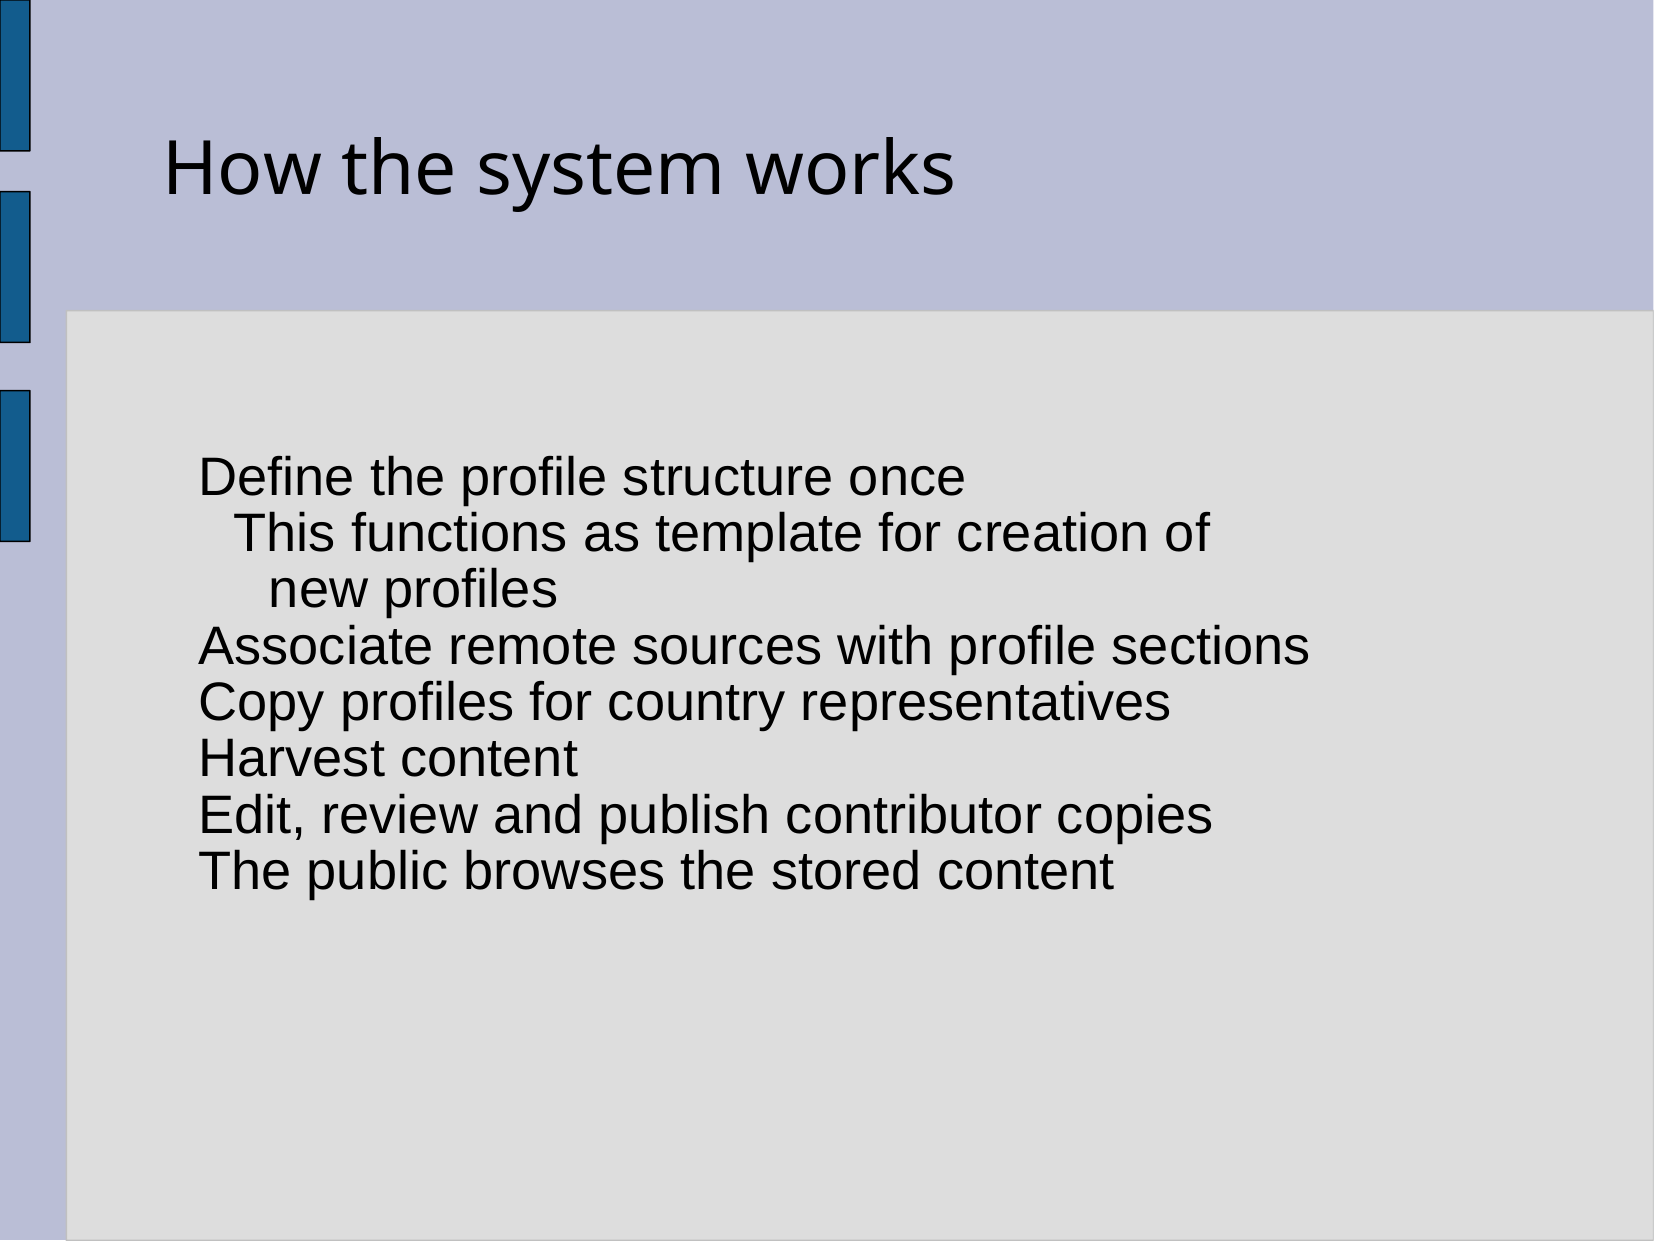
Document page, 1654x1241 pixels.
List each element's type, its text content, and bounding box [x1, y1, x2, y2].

text_box How the system works [147, 88, 1182, 210]
text_box Define the profile structure once This functions as template for creation of new profiles Associate remote sources with profile sections Copy profiles for country representatives Harvest content Edit, review and publish contributor copies The public browses the stored content [147, 442, 1534, 973]
